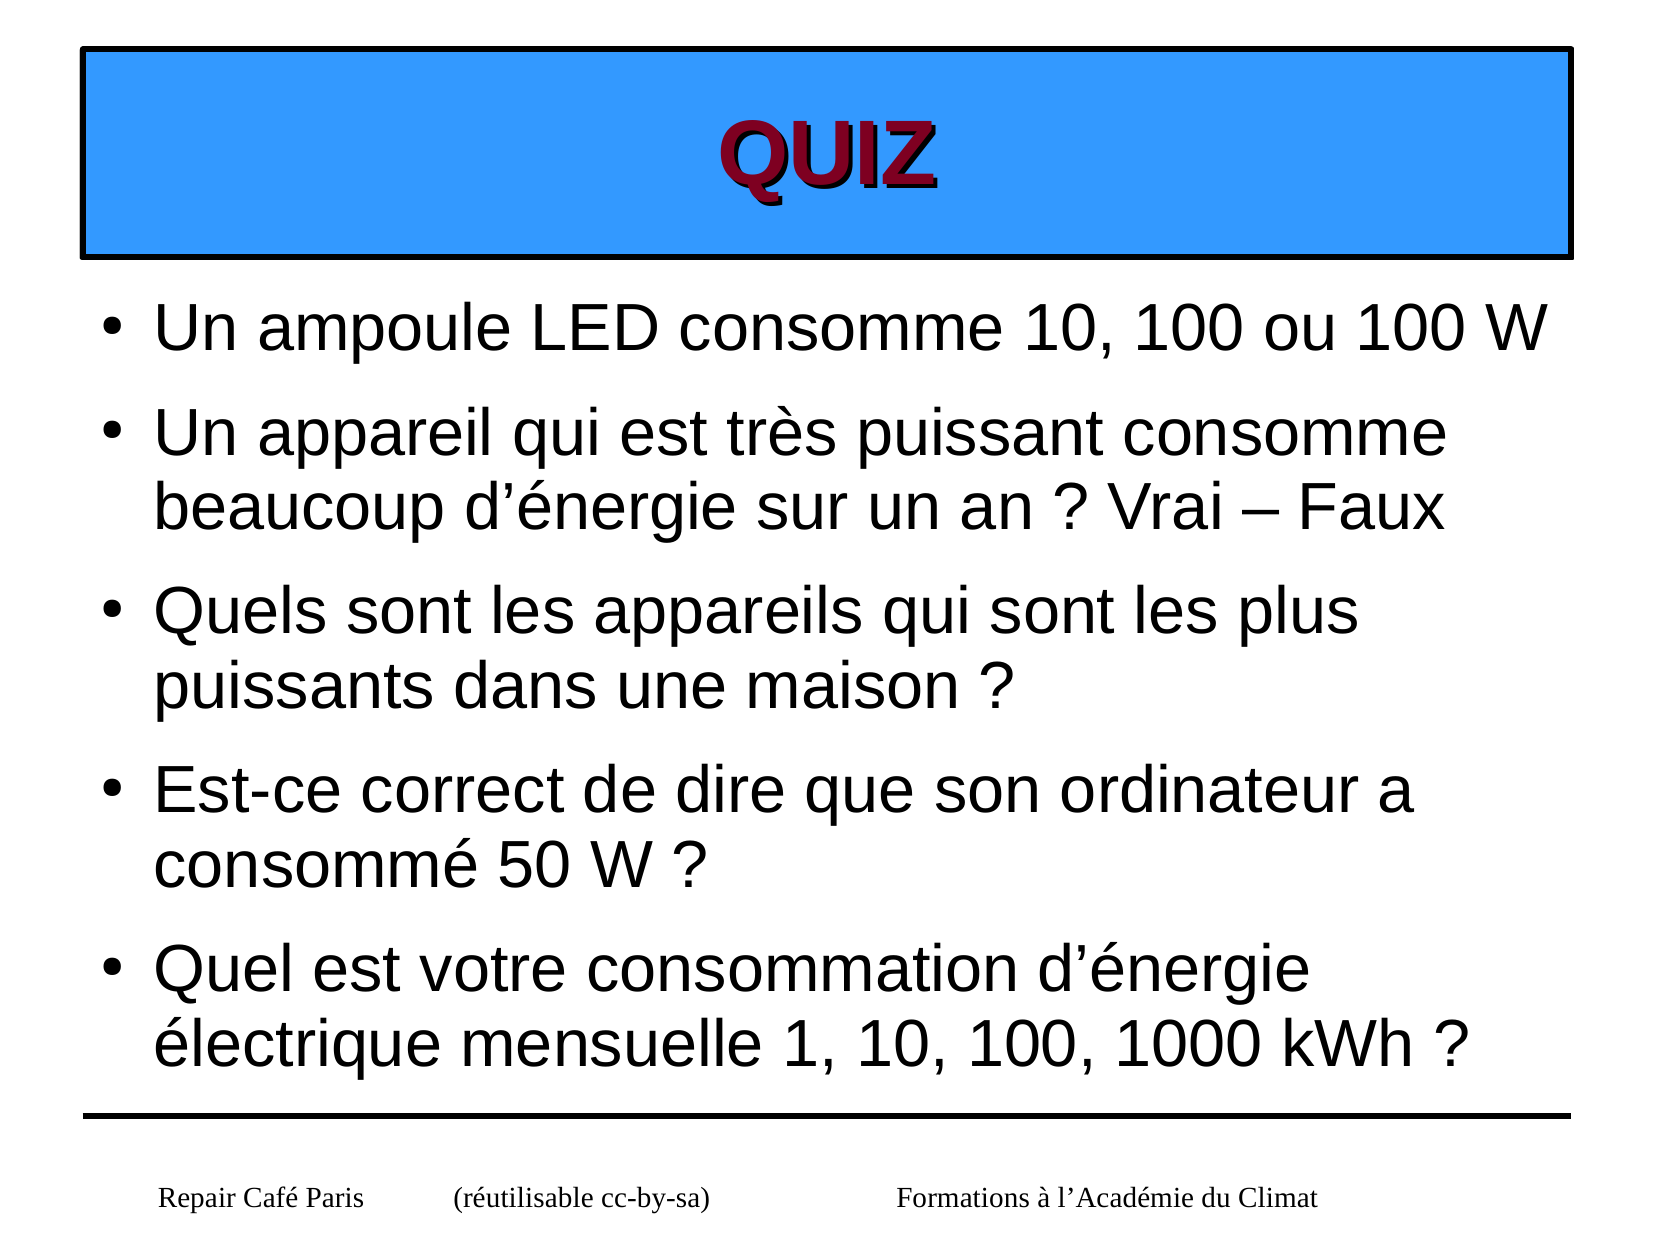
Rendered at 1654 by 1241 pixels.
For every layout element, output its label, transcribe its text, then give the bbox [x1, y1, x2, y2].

title QUIZ [82, 49, 1571, 257]
list Un ampoule LED consomme 10, 100 ou 100 W Un appareil qui est très puissant consomme beaucoup d’énergie sur un an ? Vrai – Faux Quels sont les appareils qui sont les plus puissants dans une maison ? Est-ce correct de dire que son ordinateur a consommé 50 W ? Quel est votre consommation d’énergie électrique mensuelle 1, 10, 100, 1000 kWh ? [82, 290, 1571, 1109]
